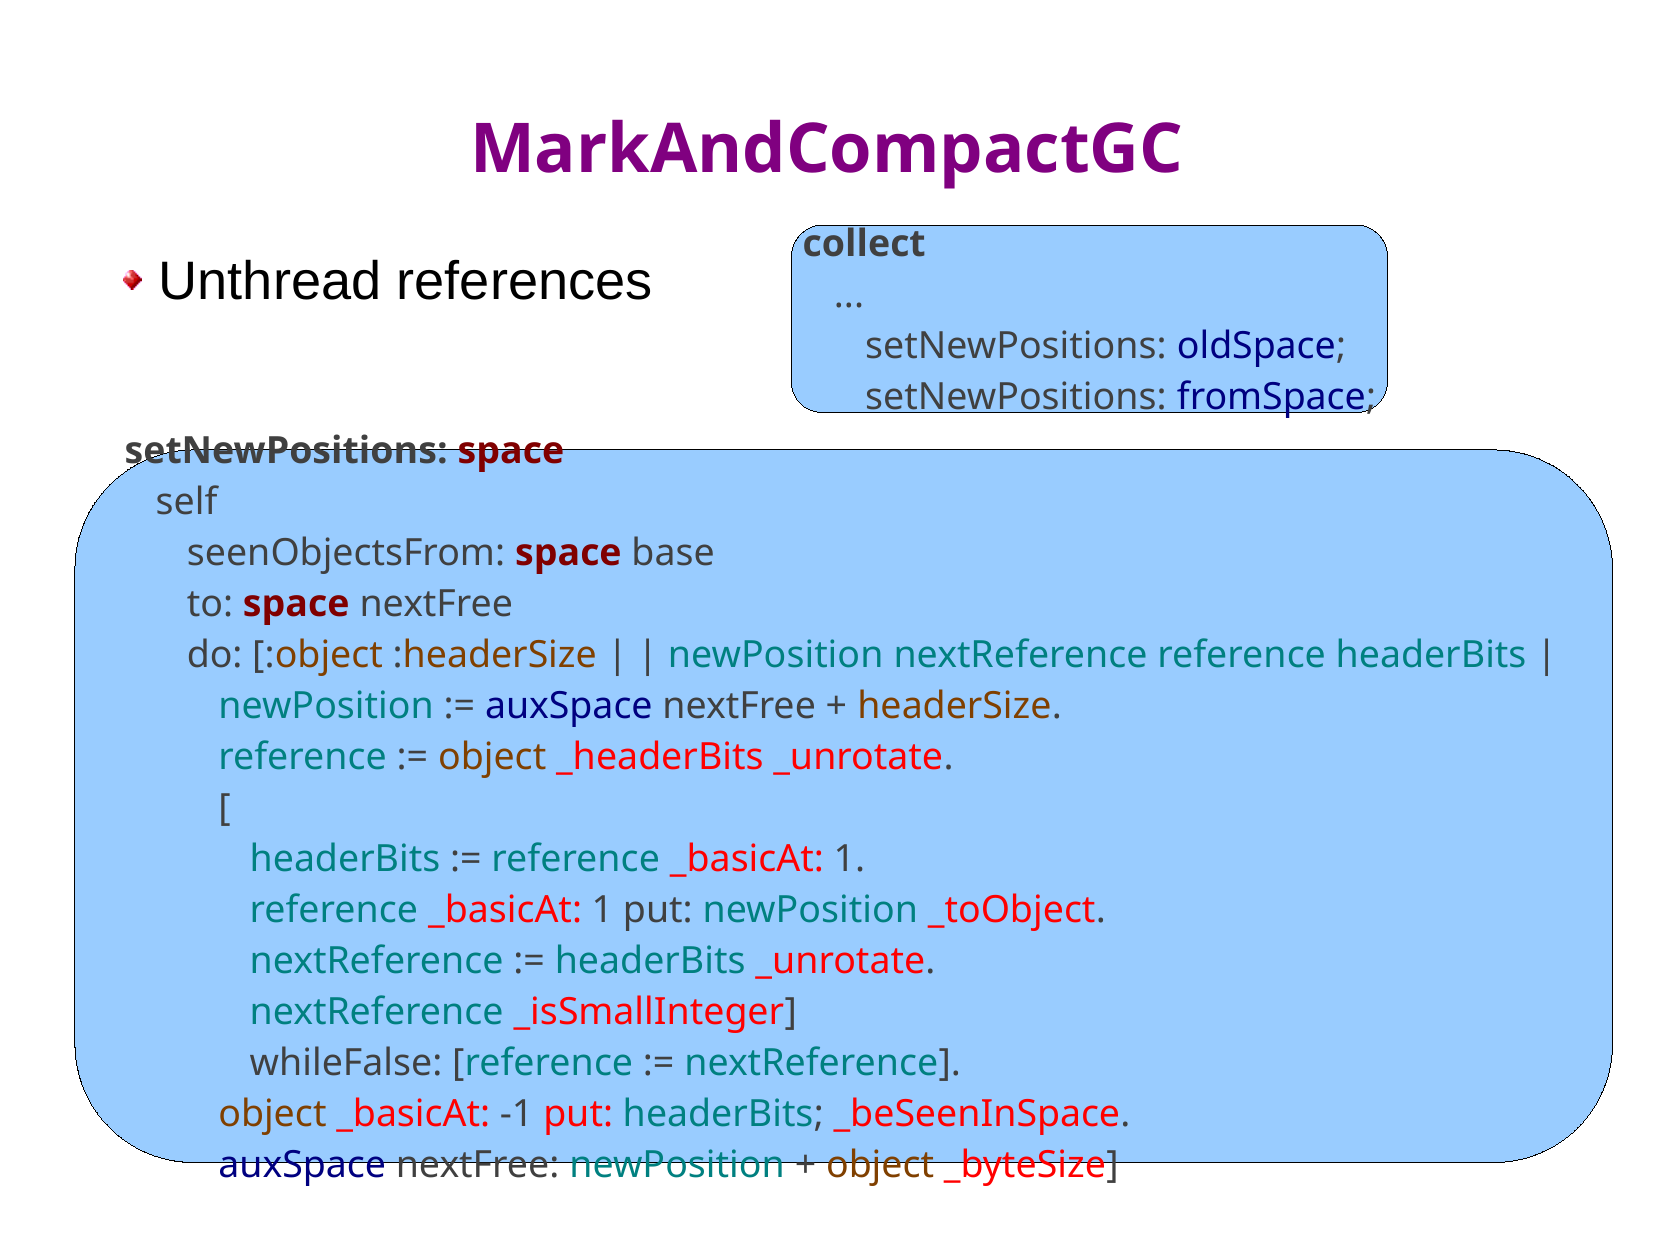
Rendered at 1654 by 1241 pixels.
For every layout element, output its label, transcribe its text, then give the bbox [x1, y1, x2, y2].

text_box MarkAndCompactGC [143, 91, 1511, 209]
text_box setNewPositions: space self seenObjectsFrom: space base to: space nextFree do: [:object :headerSize | | newPosition nextReference reference headerBits | newPosition := auxSpace nextFree + headerSize. reference := object _headerBits _unrotate. [ headerBits := reference _basicAt: 1. reference _basicAt: 1 put: newPosition _toObject. nextReference := headerBits _unrotate. nextReference _isSmallInteger] whileFalse: [reference := nextReference]. object _basicAt: -1 put: headerBits; _beSeenInSpace. auxSpace nextFree: newPosition + object _byteSize] [74, 449, 1613, 1163]
text_box collect ... setNewPositions: oldSpace; setNewPositions: fromSpace; [791, 225, 1388, 413]
text_box Unthread references [37, 242, 751, 368]
